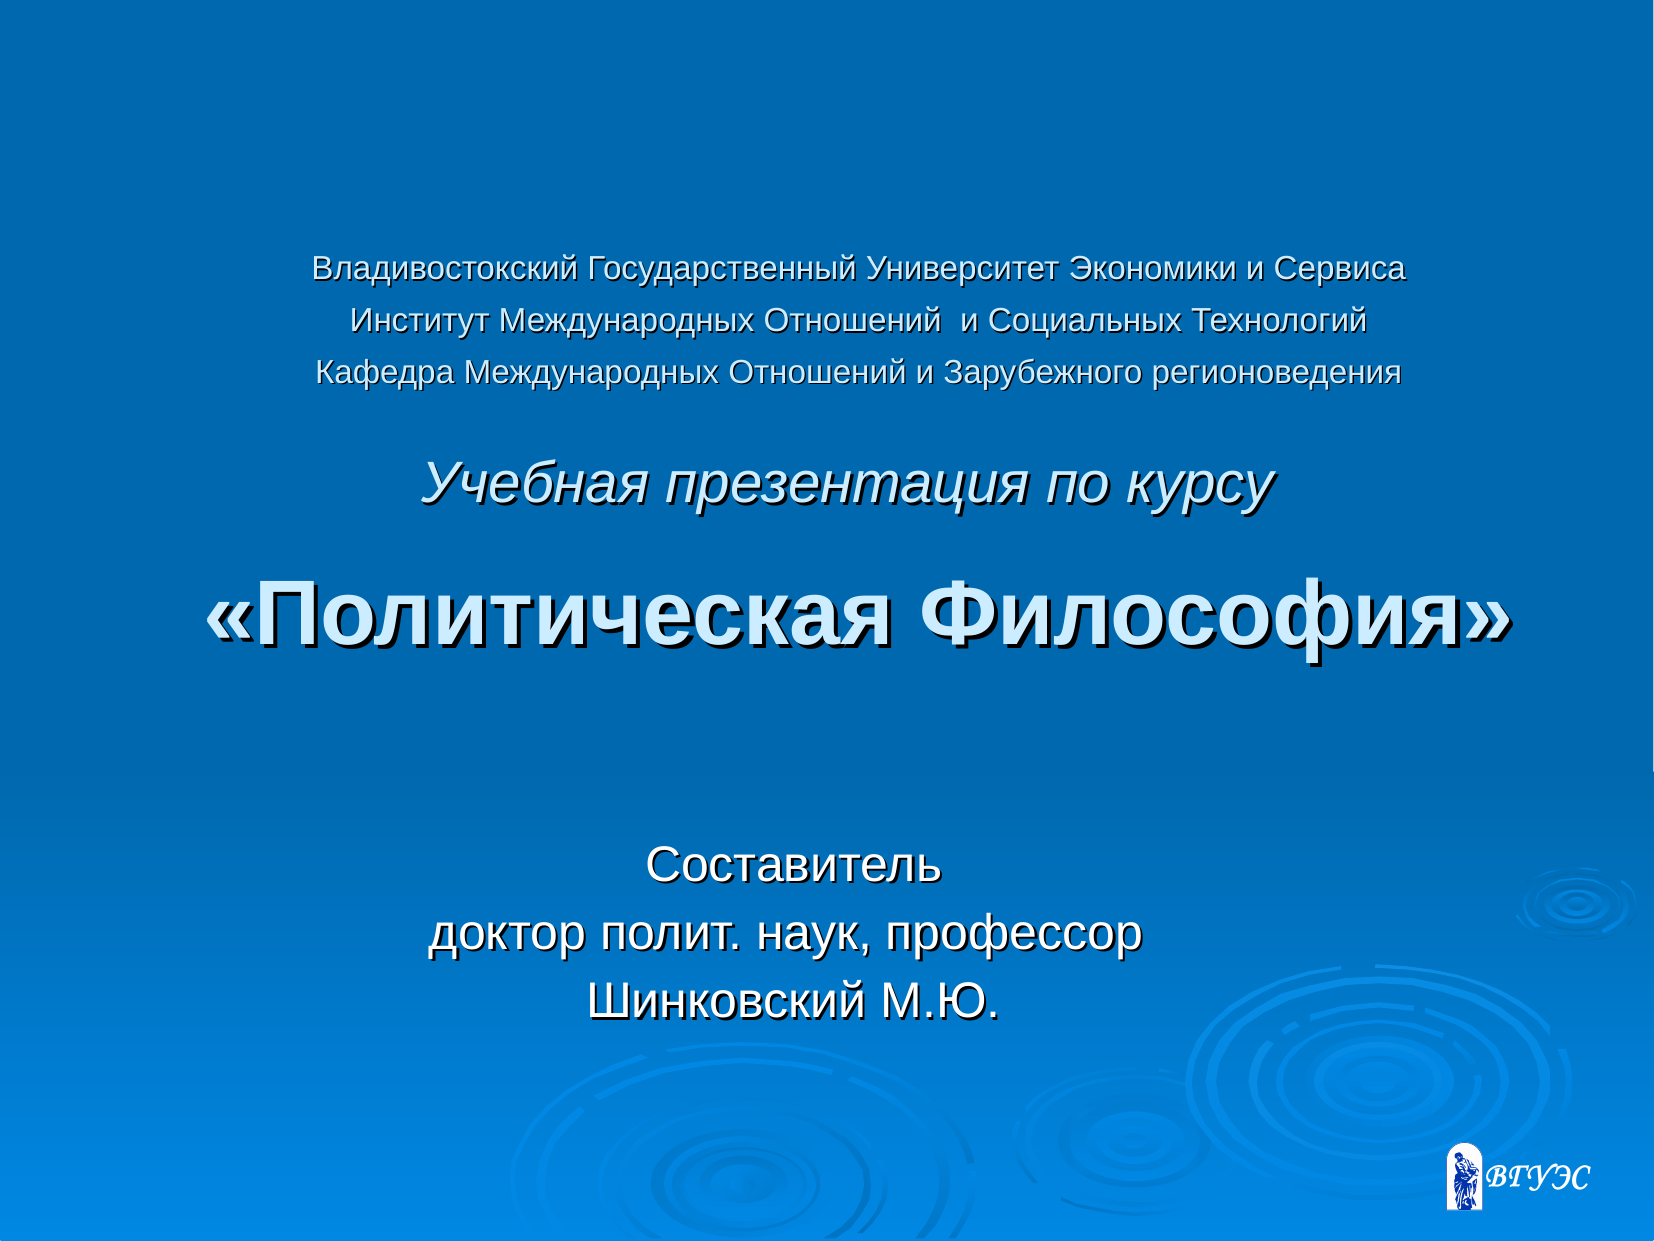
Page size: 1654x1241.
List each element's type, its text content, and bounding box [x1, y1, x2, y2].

subtitle Составитель доктор полит. наук, профессор Шинковский М.Ю. [214, 828, 1373, 1168]
title Владивостокский Государственный Университет Экономики и Сервиса Институт Международных Отношений и Социальных Технологий Кафедра Международных Отношений и Зарубежного регионоведения Учебная презентация по курсу «Политическая Философия» [110, 60, 1609, 672]
picture [1446, 1142, 1592, 1211]
